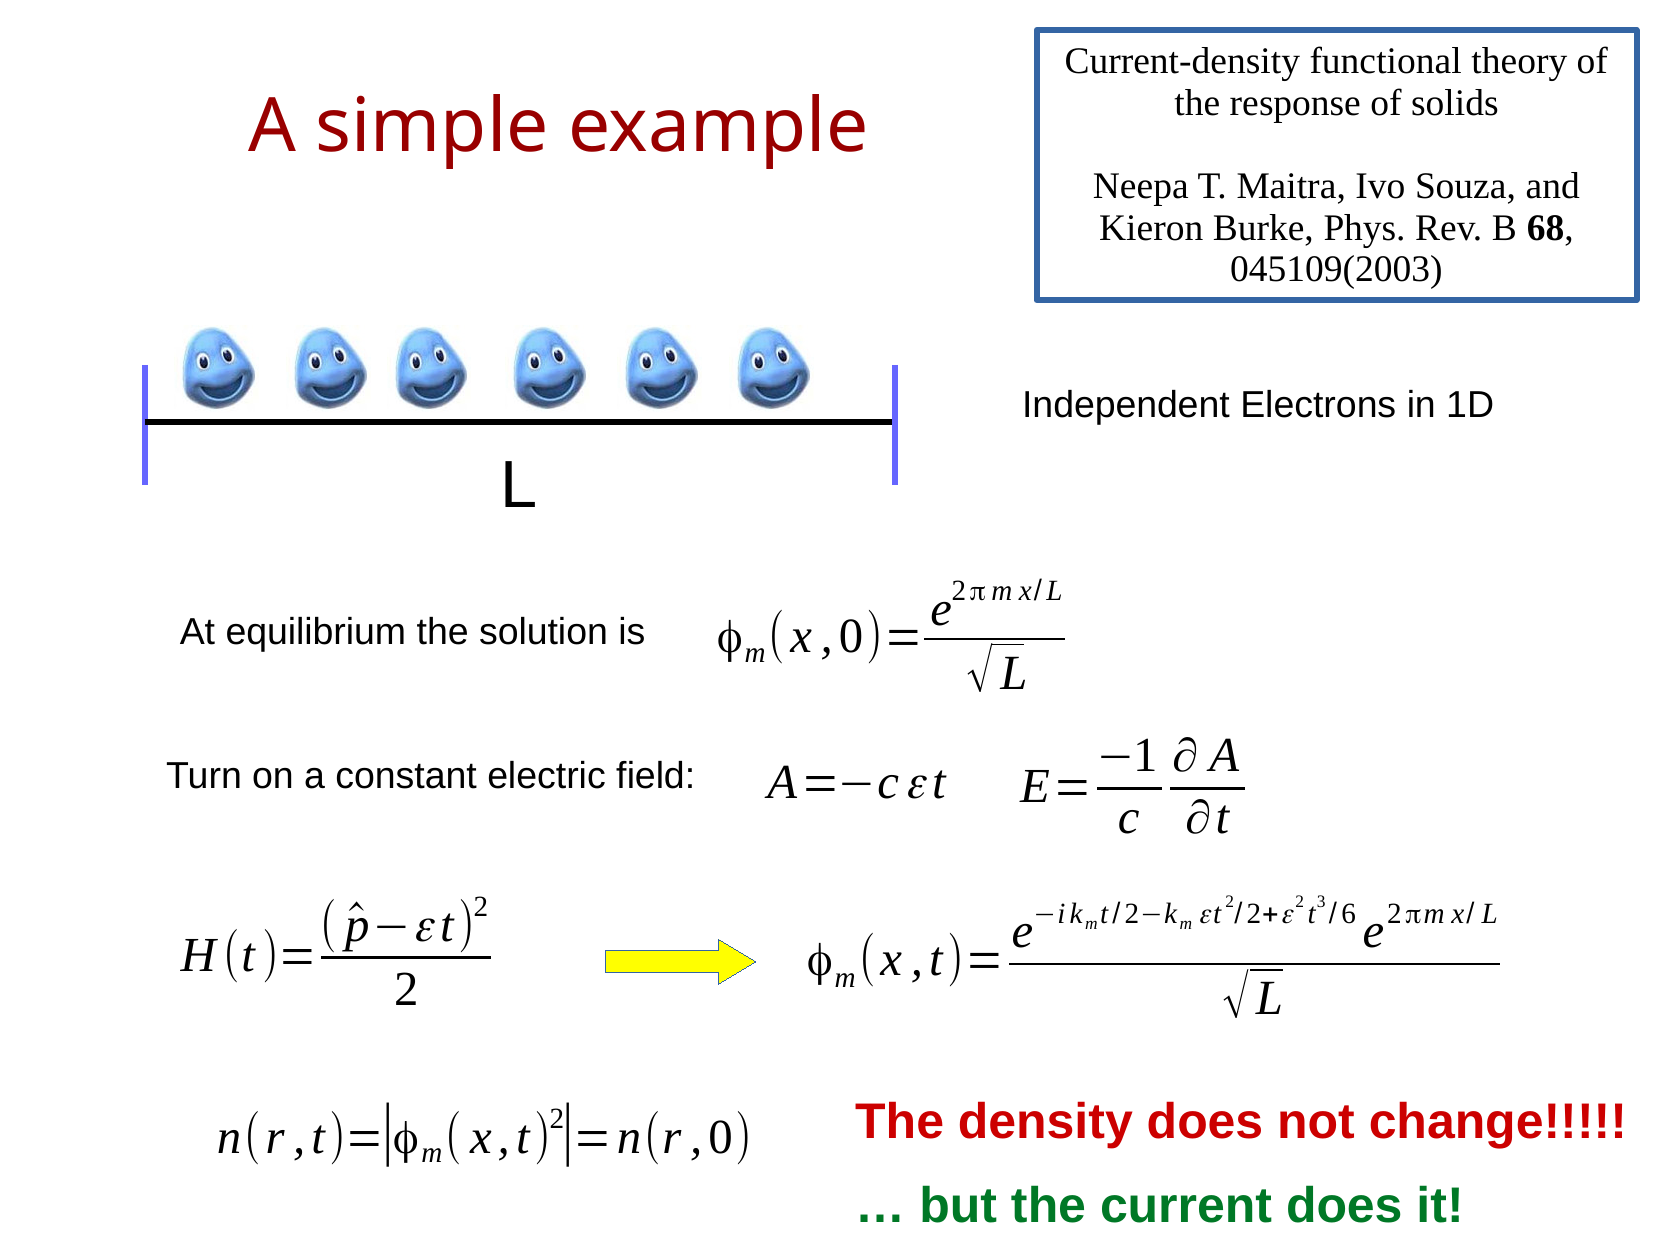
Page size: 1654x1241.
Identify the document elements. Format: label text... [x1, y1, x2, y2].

picture [174, 325, 259, 413]
text_box [605, 939, 756, 985]
chart [165, 888, 506, 1015]
text_box Independent Electrons in 1D [1007, 375, 1509, 433]
chart [705, 573, 1081, 701]
picture [286, 325, 371, 413]
chart [204, 1101, 765, 1171]
text_box Current-density functional theory of the response of solids Neepa T. Maitra, Ivo Souza, and Kieron Burke, Phys. Rev. B 68, 045109(2003) [1036, 30, 1637, 301]
picture [387, 325, 471, 413]
chart [749, 755, 962, 810]
picture [617, 325, 702, 413]
picture [505, 325, 590, 413]
text_box The density does not change!!!!! [840, 1086, 1643, 1157]
chart [1005, 729, 1260, 846]
text_box A simple example [0, 64, 1130, 271]
text_box … but the current does it! [840, 1169, 1643, 1241]
picture [729, 325, 814, 413]
text_box L [485, 440, 553, 530]
chart [795, 892, 1514, 1026]
text_box Turn on a constant electric field: [140, 747, 721, 805]
text_box At equilibrium the solution is [165, 603, 661, 661]
